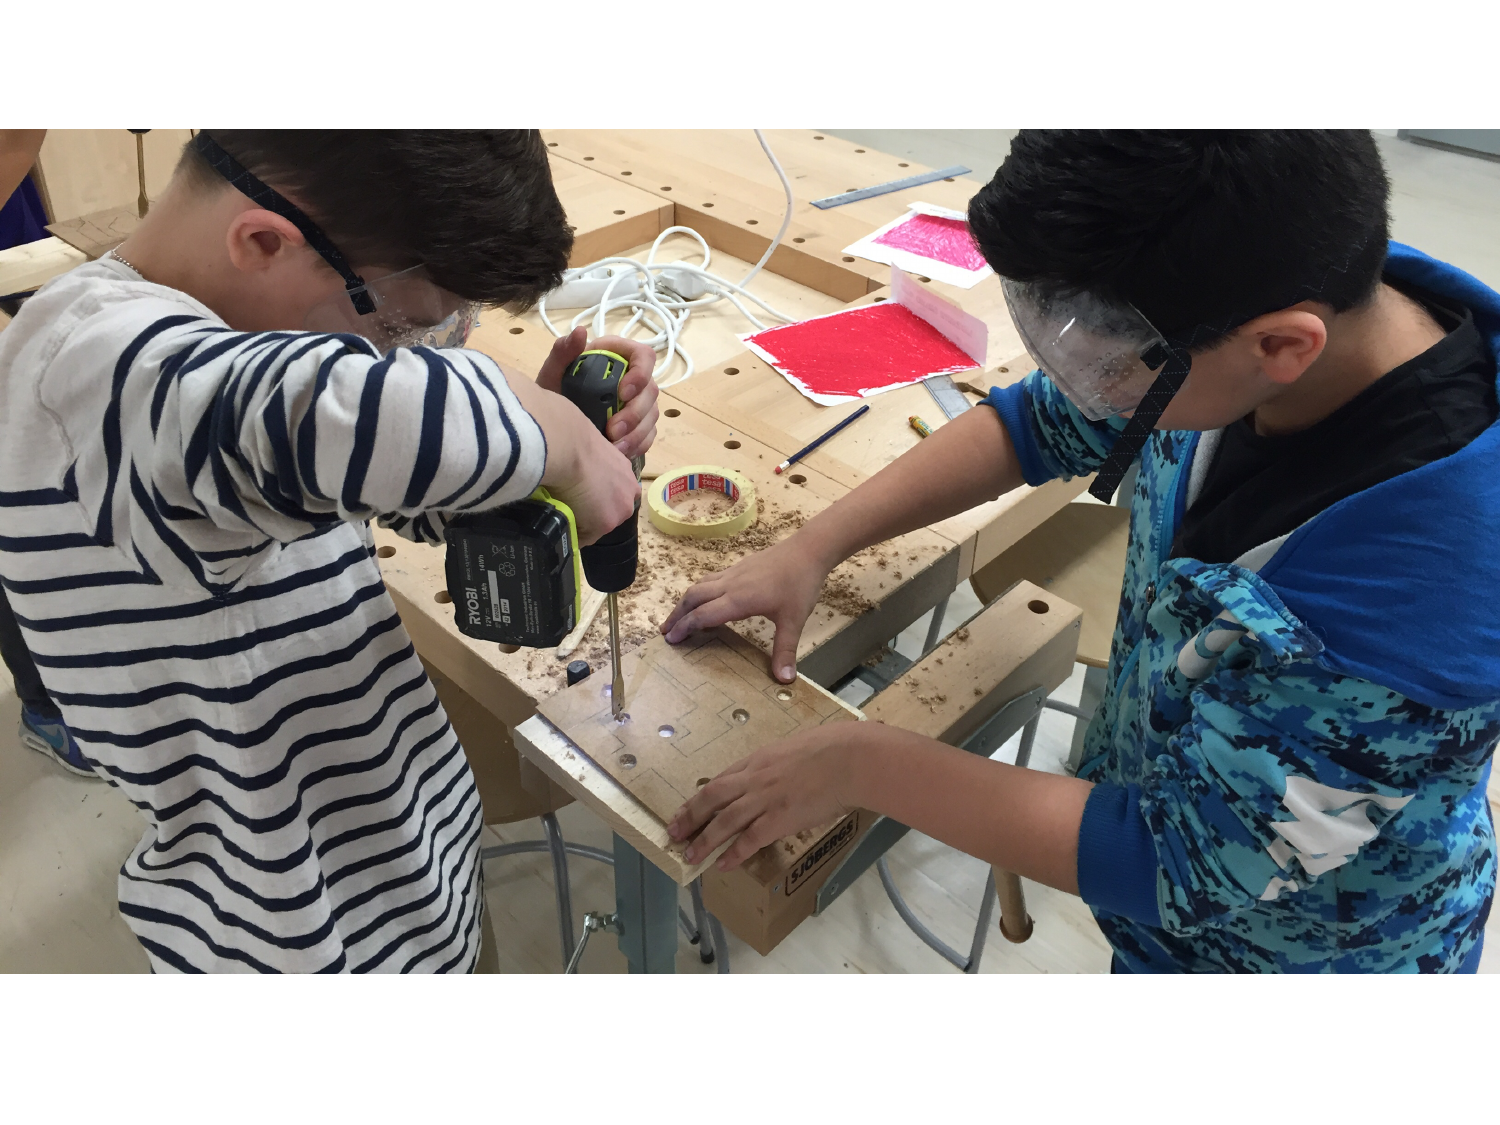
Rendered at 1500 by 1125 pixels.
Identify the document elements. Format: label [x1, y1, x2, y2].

picture [0, 129, 1500, 974]
